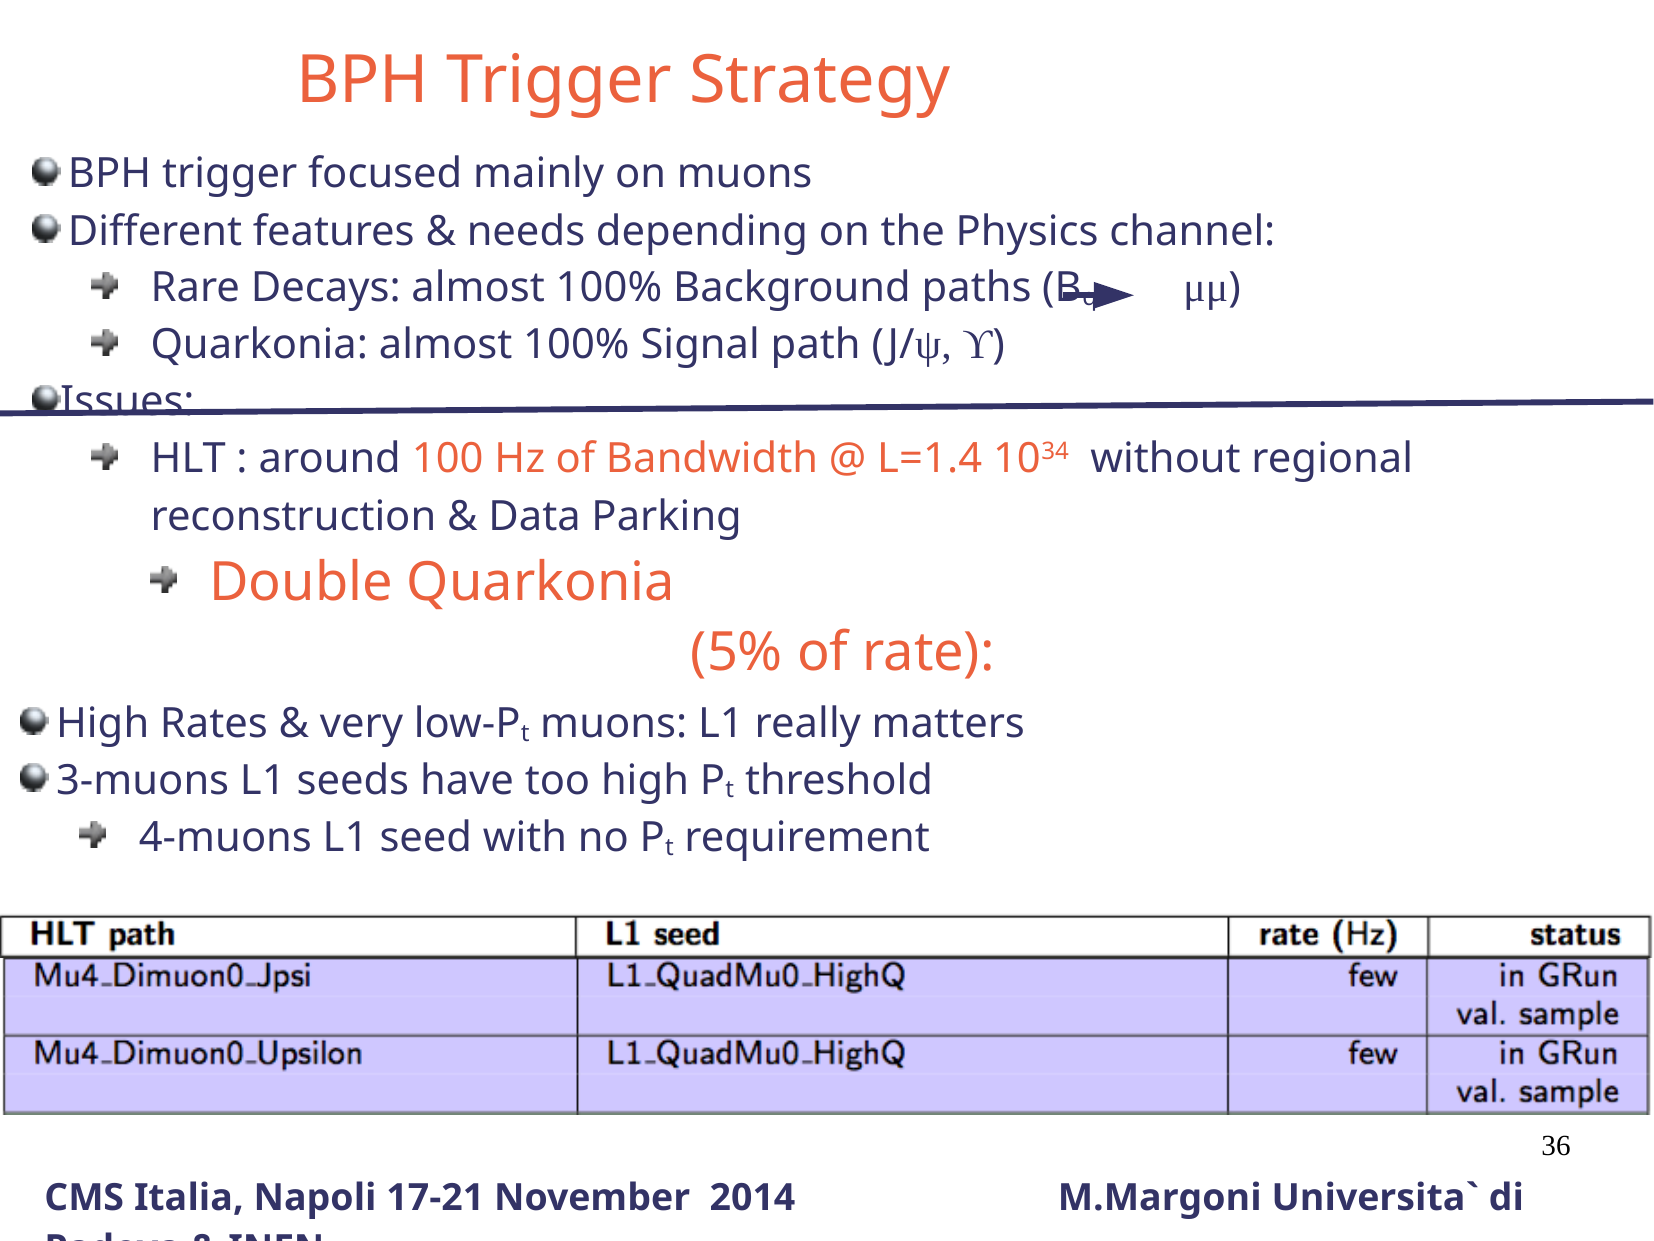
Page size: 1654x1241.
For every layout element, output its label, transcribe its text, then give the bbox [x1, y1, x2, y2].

picture [0, 909, 1654, 1115]
text_box High Rates & very low-Pt muons: L1 really matters 3-muons L1 seeds have too high Pt threshold 4-muons L1 seed with no Pt requirement [5, 685, 1630, 909]
text_box CMS Italia, Napoli 17-21 November 2014 M.Margoni Universita` di Padova & INFN [29, 1163, 1625, 1237]
text_box BPH trigger focused mainly on muons Different features & needs depending on the Physics channel: Rare Decays: almost 100% Background paths (Bq μμ) Quarkonia: almost 100% Signal path (J/ψ, ϒ) Issues: HLT : around 100 Hz of Bandwidth @ L=1.4 1034 without regional reconstruction & Data Parking Double Quarkonia [17, 405, 1630, 685]
text_box BPH trigger focused mainly on muons Different features & needs depending on the Physics channel: Rare Decays: almost 100% Background paths (Bq μμ) Quarkonia: almost 100% Signal path (J/ψ, ϒ) Issues: HLT : around 100 Hz of Bandwidth @ L=1.4 1034 without regional reconstruction & Data Parking Double Quarkonia [17, 135, 1630, 410]
text_box (5% of rate): [676, 604, 1032, 704]
text_box BPH Trigger Strategy [17, 23, 1654, 139]
